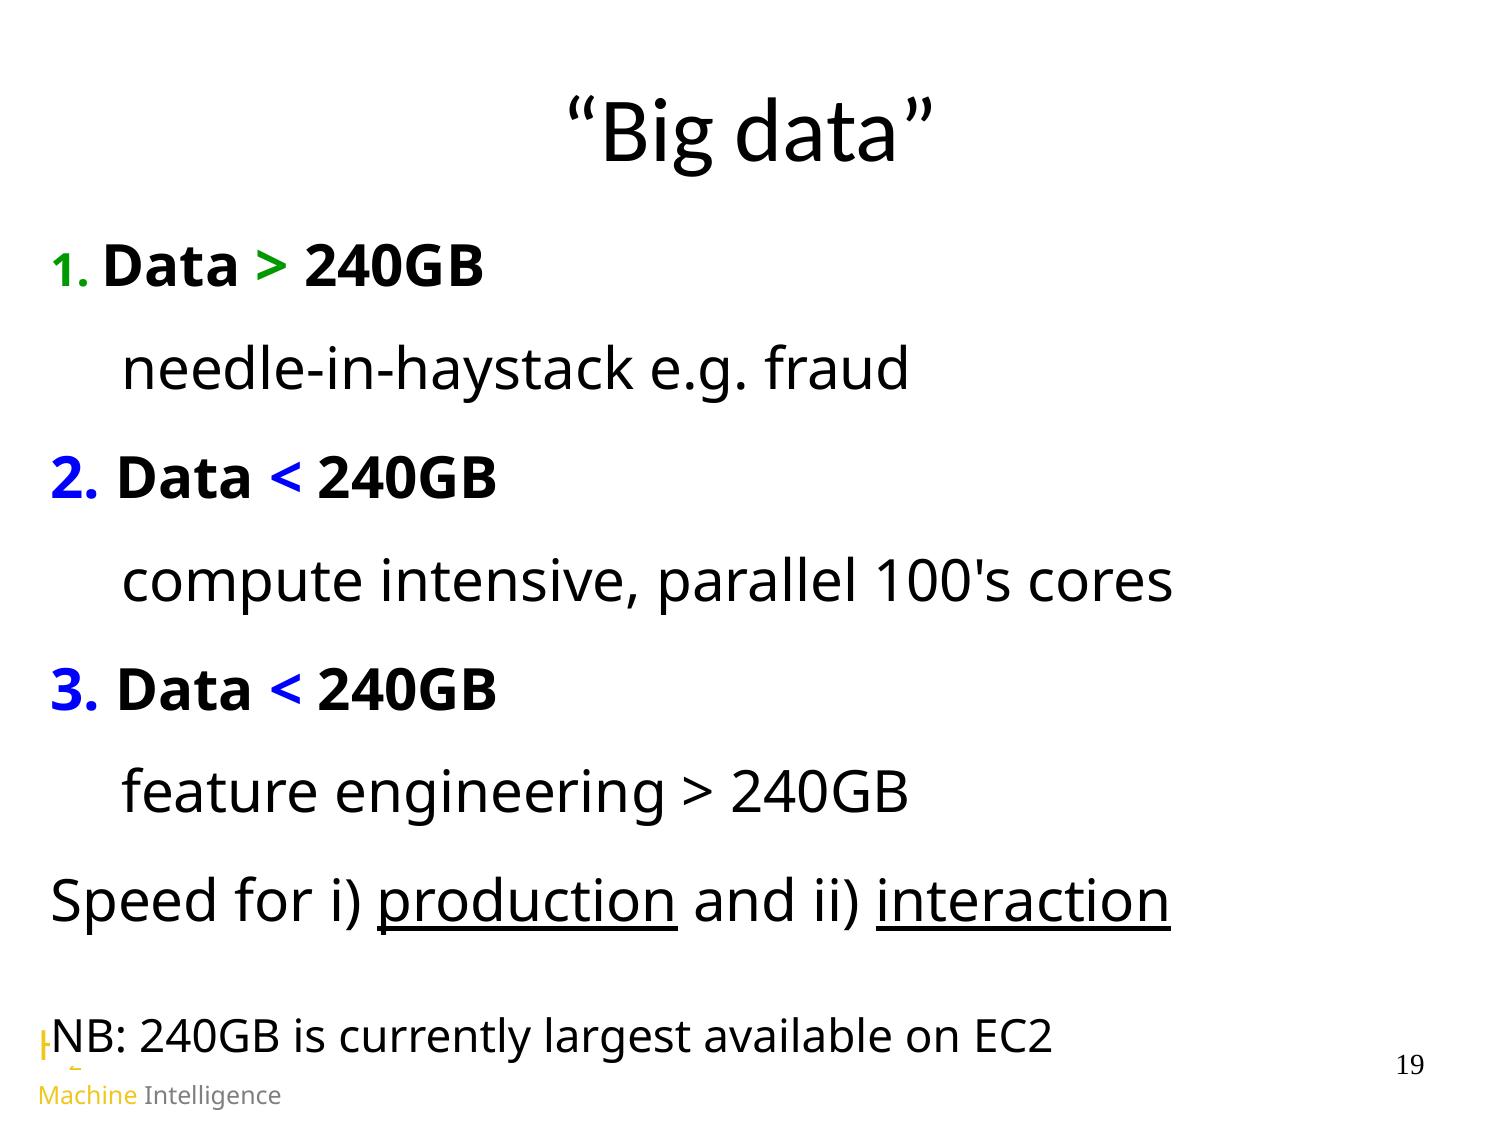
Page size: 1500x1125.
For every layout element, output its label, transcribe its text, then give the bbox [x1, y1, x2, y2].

list 1. Data > 240GB needle-in-haystack e.g. fraud 2. Data < 240GB compute intensive, parallel 100's cores 3. Data < 240GB feature engineering > 240GB Speed for i) production and ii) interaction NB: 240GB is currently largest available on EC2 [0, 224, 1450, 990]
title “Big data” [75, 15, 1425, 224]
